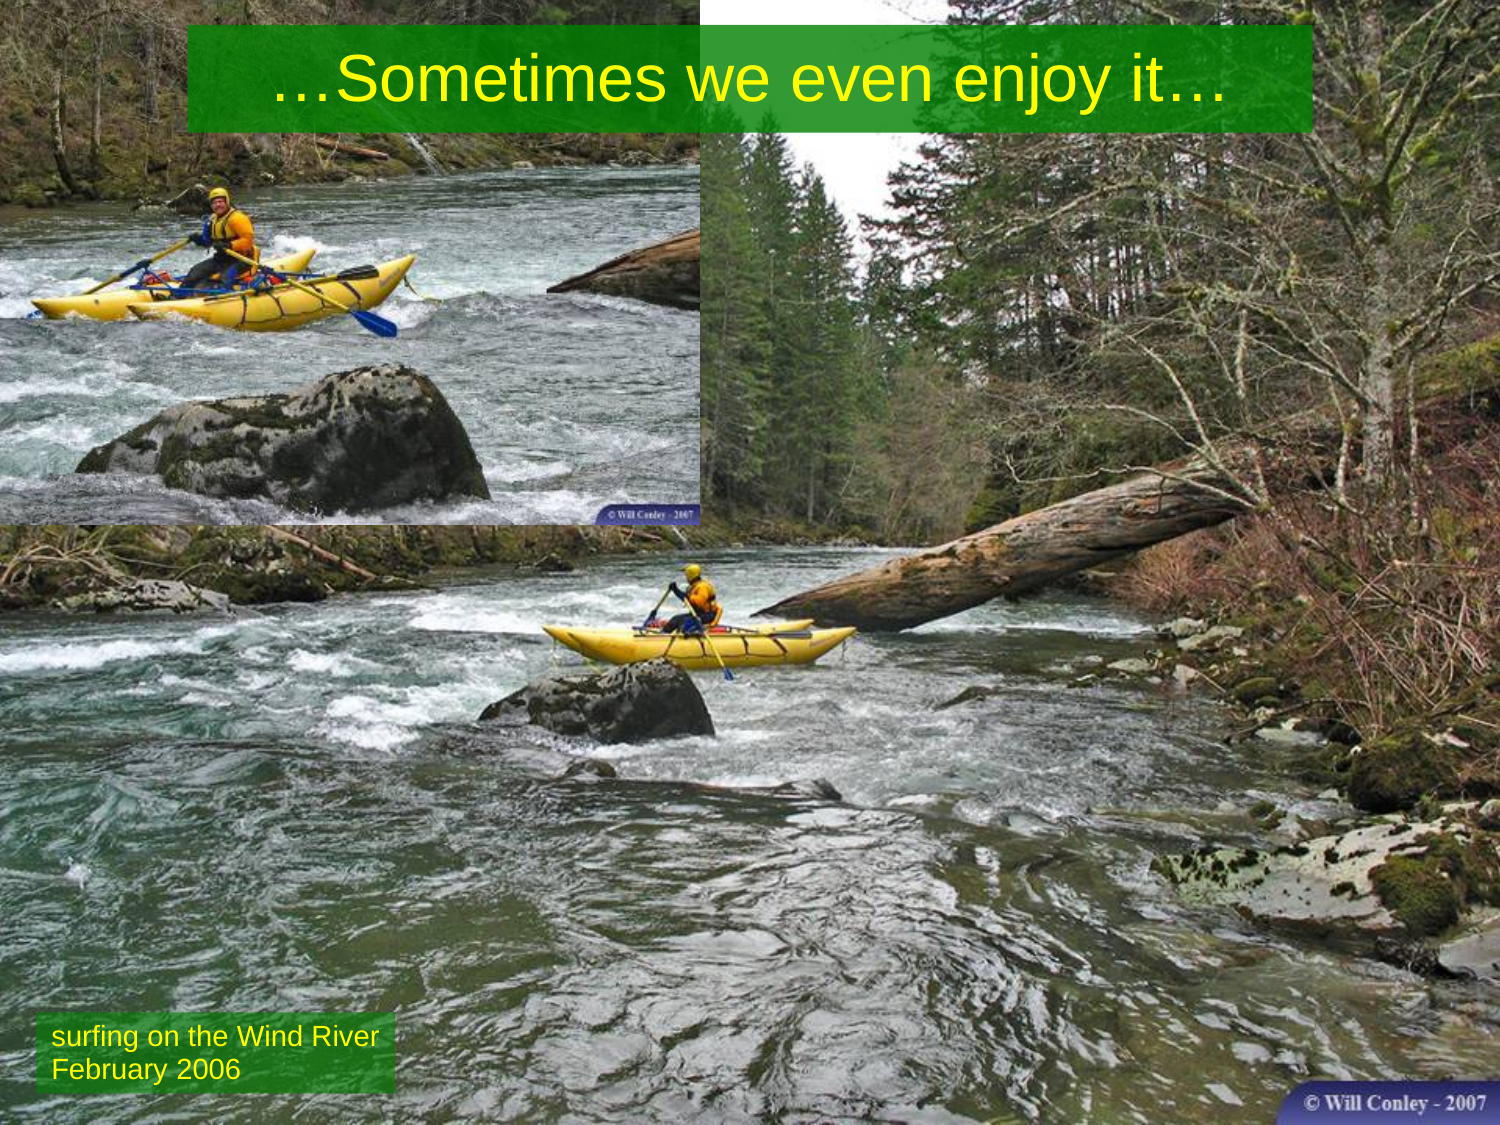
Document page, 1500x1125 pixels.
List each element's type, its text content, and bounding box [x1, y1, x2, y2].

picture [0, 0, 1500, 1125]
text_box …Sometimes we even enjoy it… [187, 24, 1313, 133]
text_box surfing on the Wind River February 2006 [36, 1012, 396, 1094]
